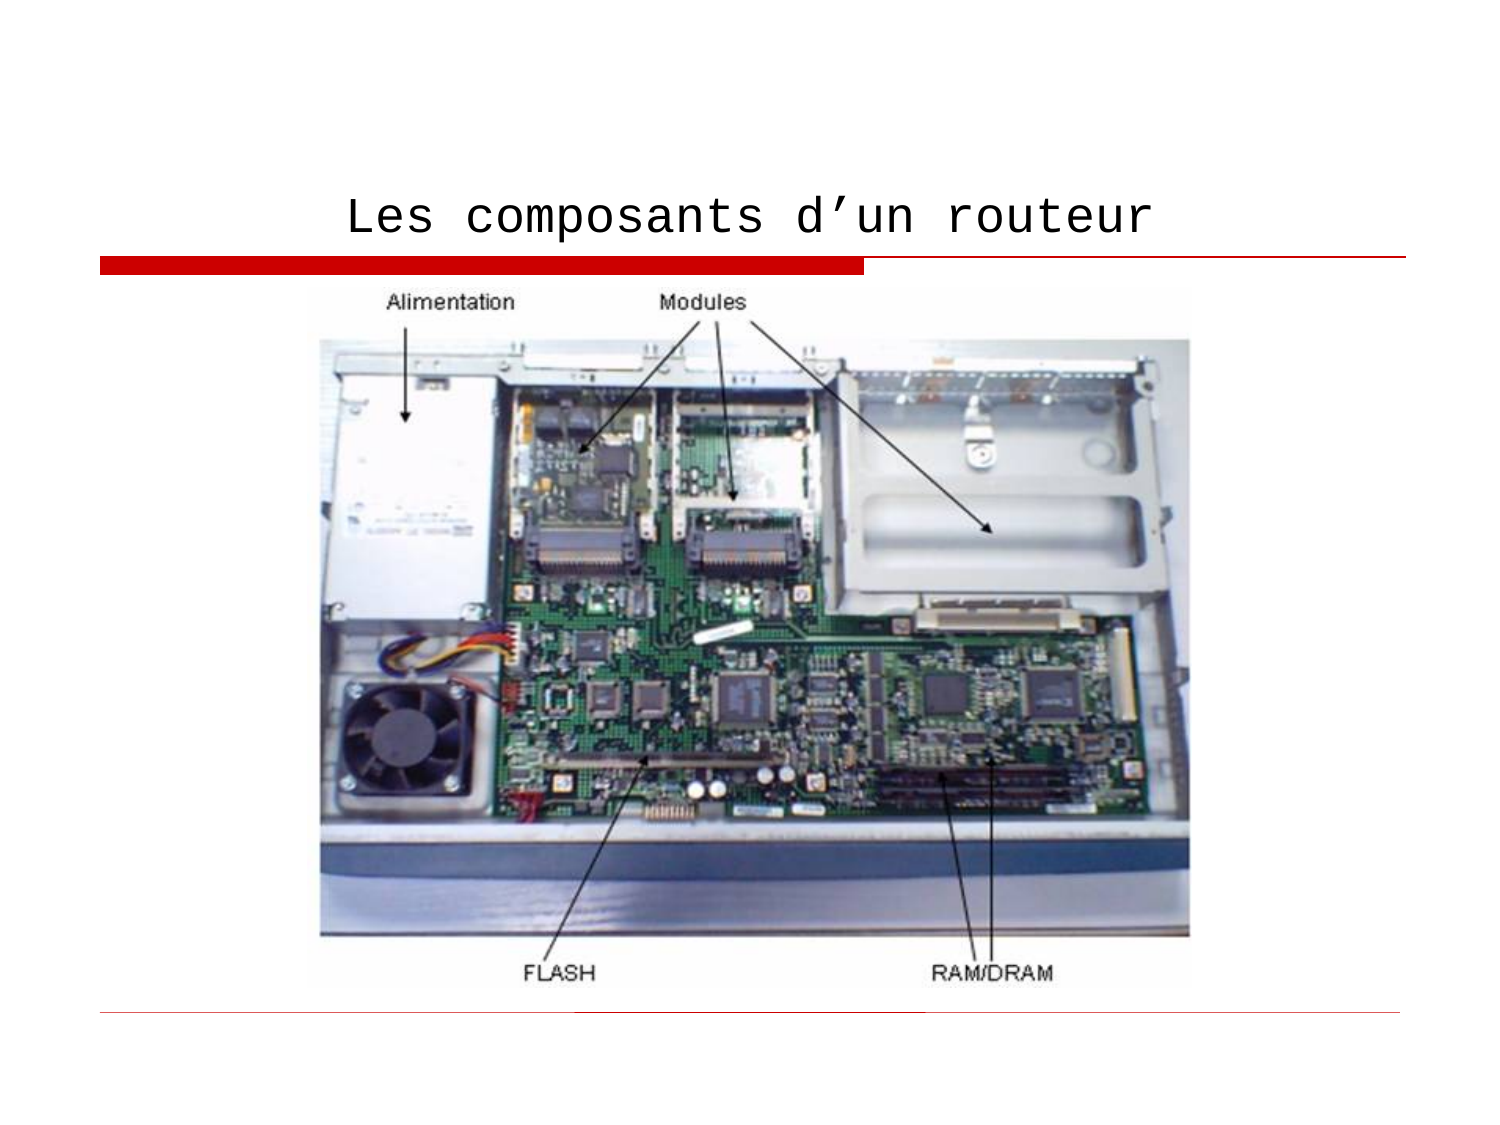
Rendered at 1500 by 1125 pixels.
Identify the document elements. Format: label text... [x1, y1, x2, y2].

text_box [307, 287, 1192, 988]
title Les composants d’un routeur [94, 50, 1407, 250]
